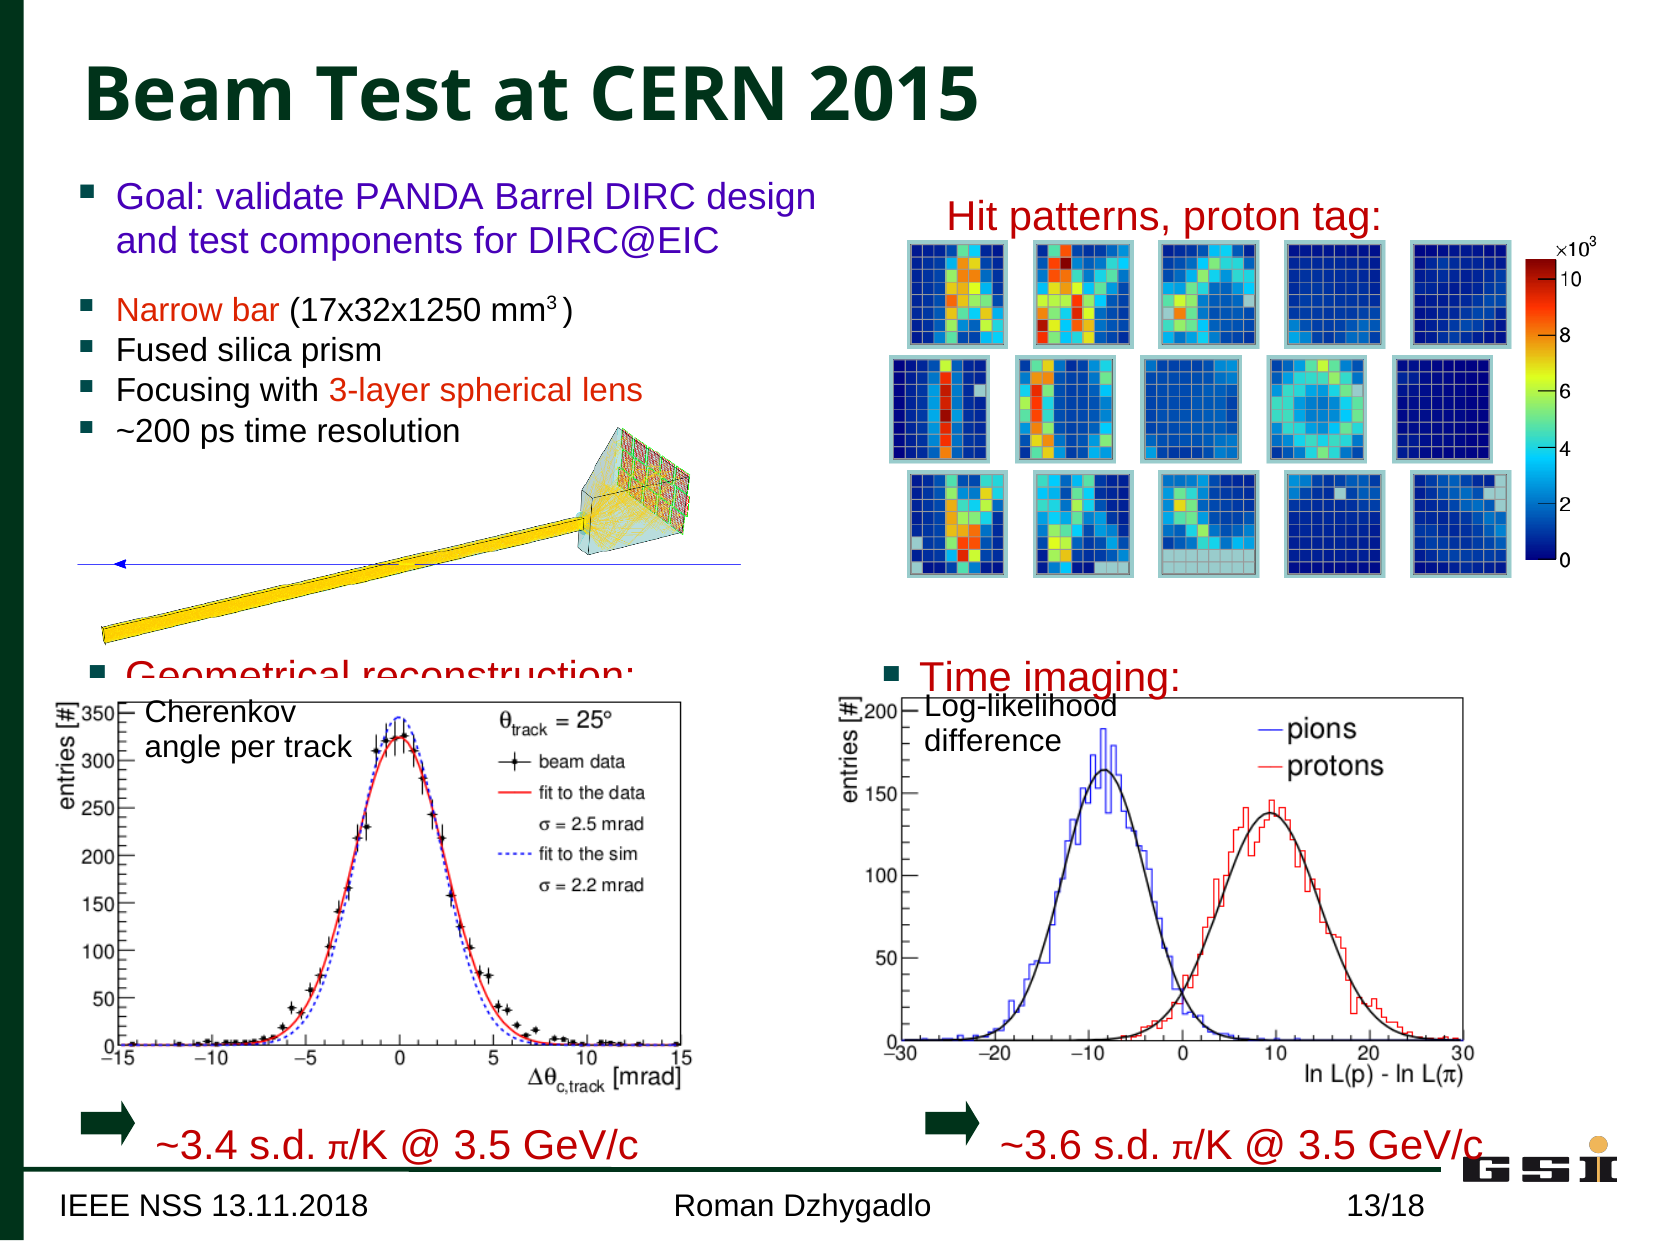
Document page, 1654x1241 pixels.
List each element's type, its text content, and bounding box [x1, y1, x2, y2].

text_box Geometrical reconstruction: [74, 626, 652, 678]
text_box Cherenkov angle per track [129, 696, 368, 785]
picture [874, 222, 1605, 598]
text_box Time imaging: [869, 627, 1206, 693]
text_box [925, 1100, 980, 1146]
text_box Goal: validate PANDA Barrel DIRC design and test components for DIRC@EIC Narrow bar (17x32x1250 mm3 ) Fused silica prism Focusing with 3-layer spherical lens ~200 ps time resolution [65, 176, 827, 611]
picture [44, 678, 705, 1107]
title Beam Test at CERN 2015 [82, 11, 1571, 174]
picture [815, 669, 1492, 1108]
text_box Log-likelihood difference [909, 691, 1143, 779]
text_box ~3.4 s.d. π/K @ 3.5 GeV/c [129, 1095, 666, 1160]
text_box Hit patterns, proton tag: [931, 165, 1398, 231]
text_box [80, 1100, 136, 1146]
picture [1463, 1136, 1617, 1182]
text_box ~3.6 s.d. π/K @ 3.5 GeV/c [973, 1095, 1510, 1160]
picture [44, 418, 757, 651]
